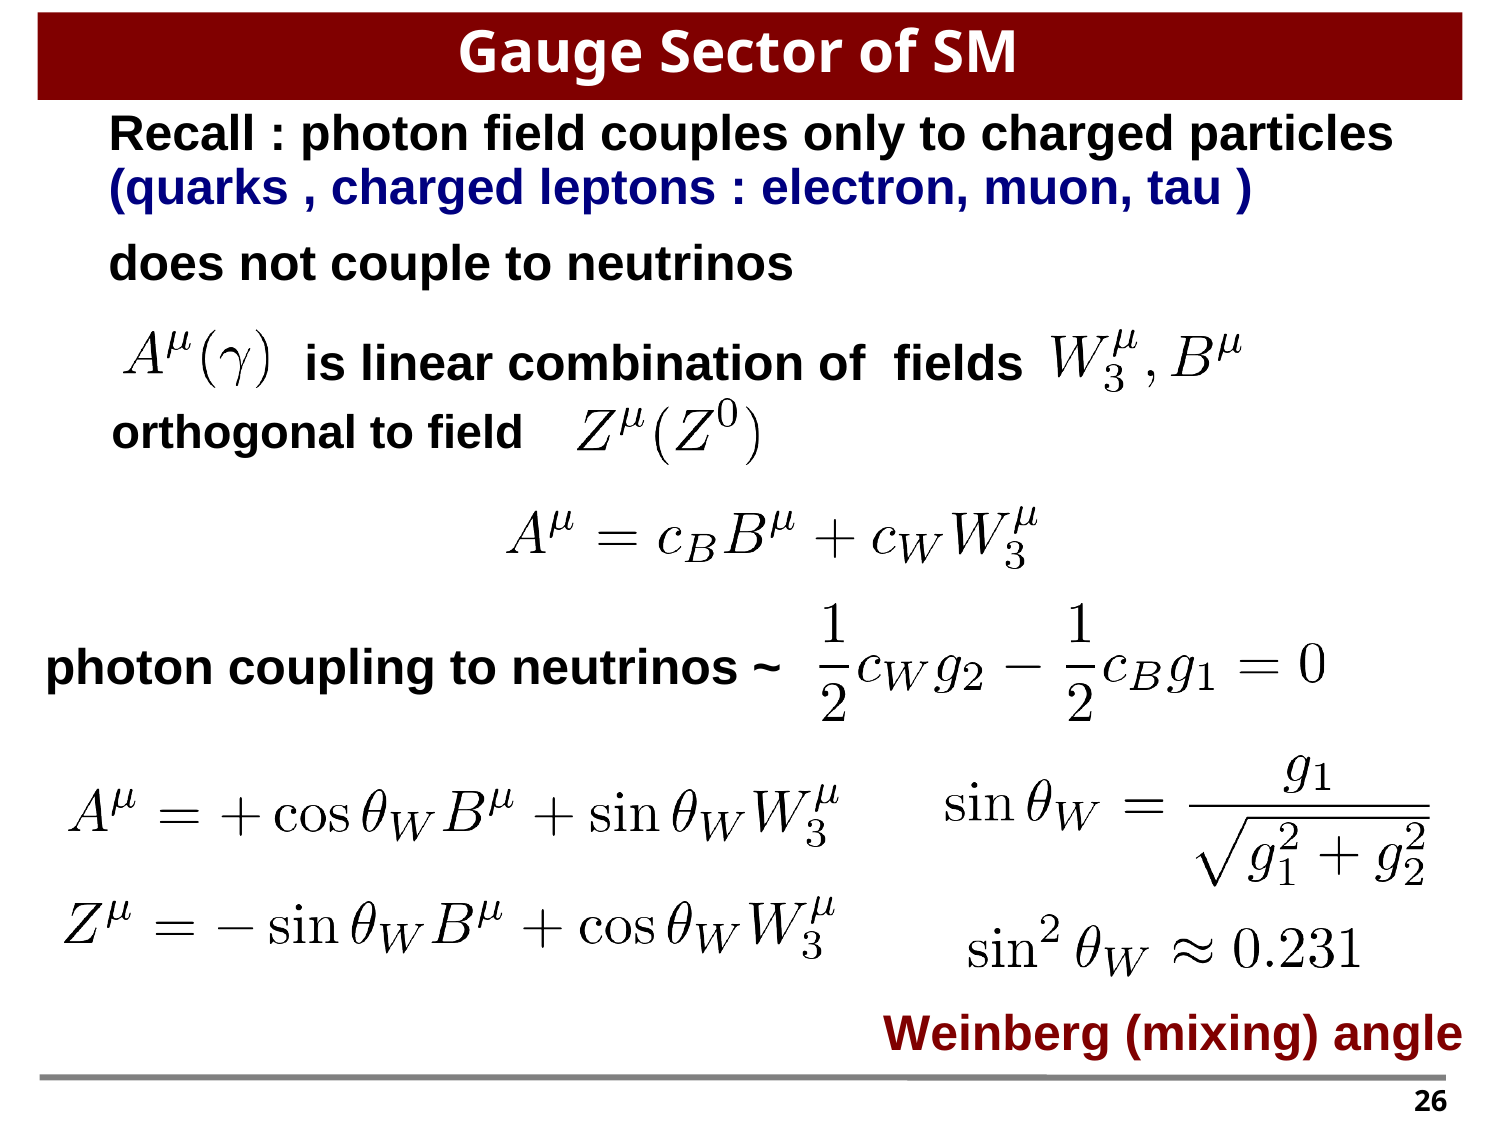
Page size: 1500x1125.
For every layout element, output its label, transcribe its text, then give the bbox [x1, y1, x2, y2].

picture [63, 896, 835, 959]
picture [968, 914, 1360, 977]
picture [505, 506, 1038, 569]
list Recall : photon field couples only to charged particles (quarks , charged leptons : electron, muon, tau ) does not couple to neutrinos [37, 99, 1444, 247]
text_box photon coupling to neutrinos ~ [30, 626, 811, 702]
list orthogonal to field [96, 401, 1500, 467]
picture [67, 784, 839, 847]
picture [819, 603, 1325, 721]
text_box Weinberg (mixing) angle [868, 992, 1499, 1068]
title Gauge Sector of SM [132, 12, 1345, 96]
picture [945, 755, 1430, 887]
list is linear combination of fields [37, 247, 1444, 399]
